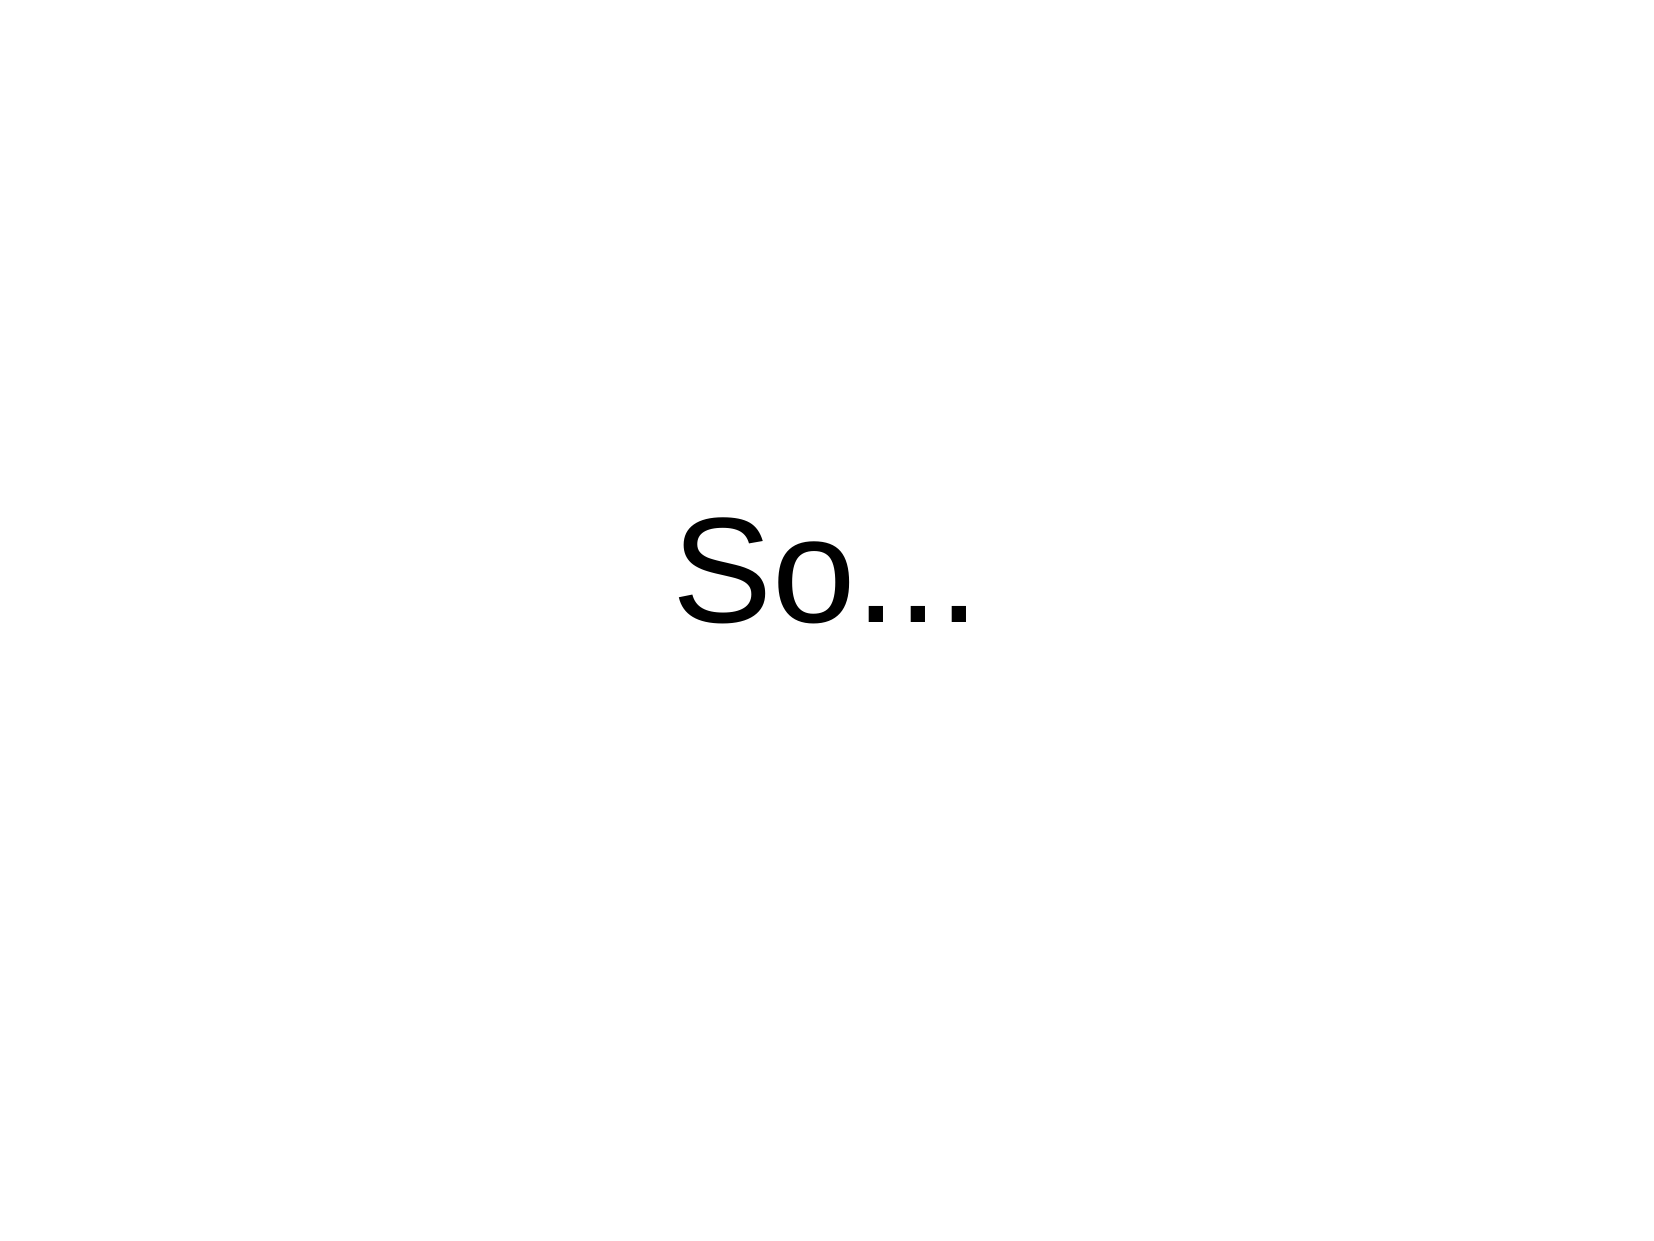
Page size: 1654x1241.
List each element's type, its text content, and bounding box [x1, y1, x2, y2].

title So... [82, 56, 1571, 1086]
